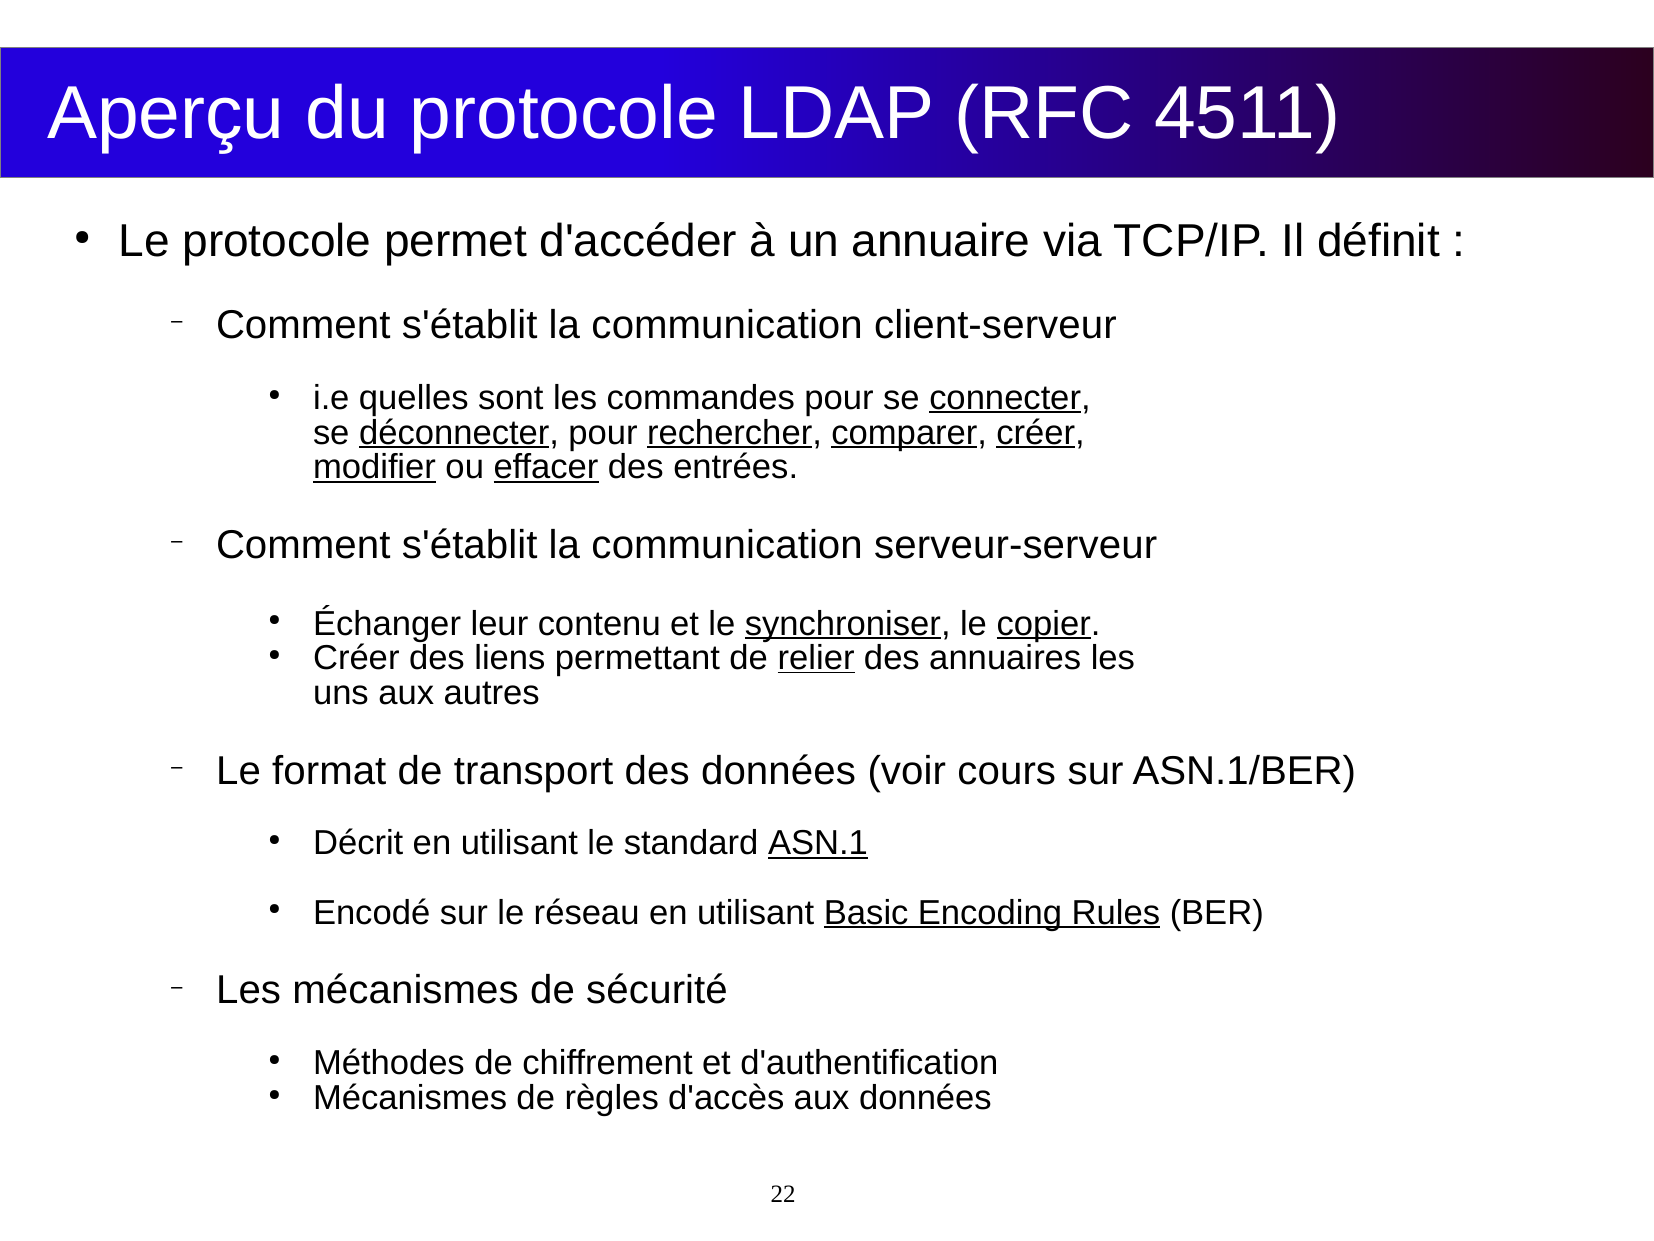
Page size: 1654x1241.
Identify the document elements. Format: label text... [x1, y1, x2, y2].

list Le protocole permet d'accéder à un annuaire via TCP/IP. Il définit : Comment s'établit la communication client-serveur i.e quelles sont les commandes pour se connecter, se déconnecter, pour rechercher, comparer, créer, modifier ou effacer des entrées. Comment s'établit la communication serveur-serveur Échanger leur contenu et le synchroniser, le copier. Créer des liens permettant de relier des annuaires les uns aux autres Le format de transport des données (voir cours sur ASN.1/BER) Décrit en utilisant le standard ASN.1 Encodé sur le réseau en utilisant Basic Encoding Rules (BER) Les mécanismes de sécurité Méthodes de chiffrement et d'authentification Mécanismes de règles d'accès aux données [35, 219, 1619, 1123]
title Aperçu du protocole LDAP (RFC 4511) [47, 6, 1477, 219]
